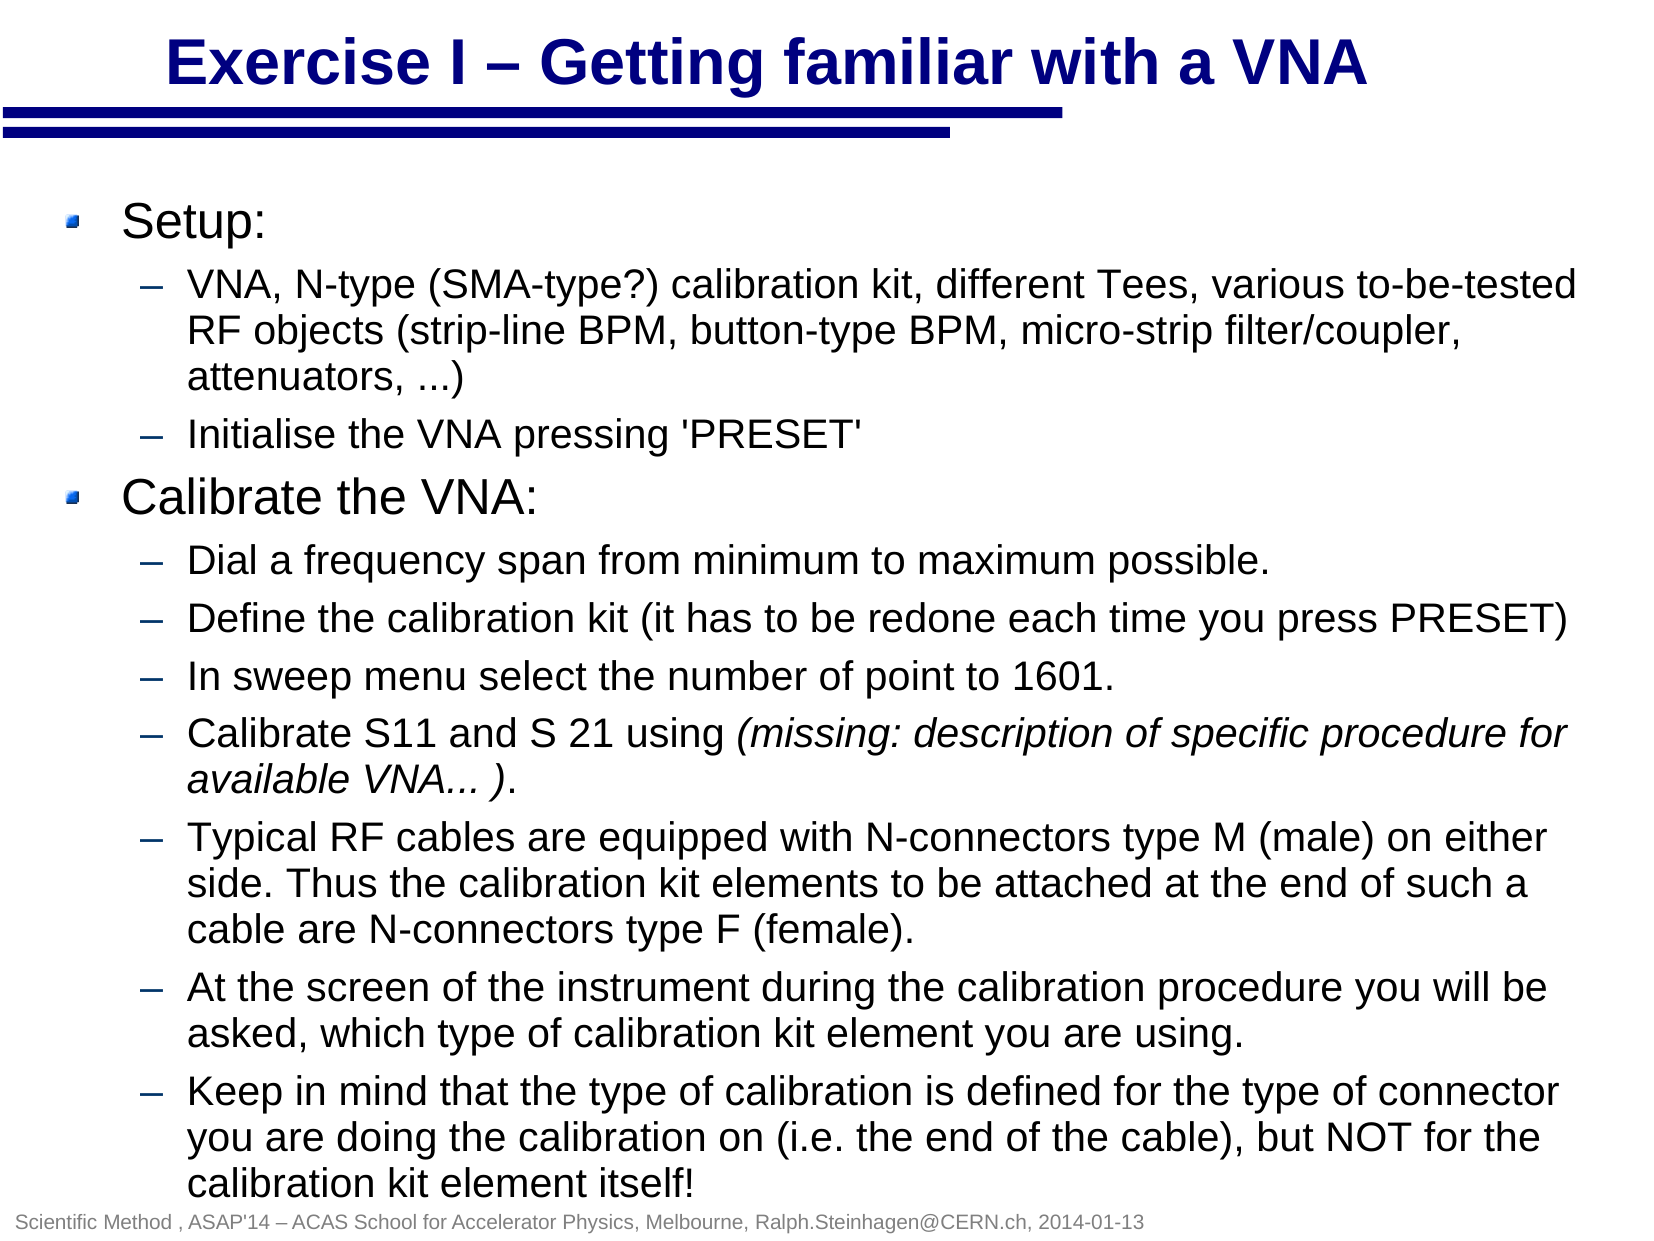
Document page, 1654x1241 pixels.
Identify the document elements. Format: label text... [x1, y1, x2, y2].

list Setup: VNA, N-type (SMA-type?) calibration kit, different Tees, various to-be-tested RF objects (strip-line BPM, button-type BPM, micro-strip filter/coupler, attenuators, ...) Initialise the VNA pressing 'PRESET' Calibrate the VNA: Dial a frequency span from minimum to maximum possible. Define the calibration kit (it has to be redone each time you press PRESET) In sweep menu select the number of point to 1601. Calibrate S11 and S 21 using (missing: description of specific procedure for available VNA... ). Typical RF cables are equipped with N-connectors type M (male) on either side. Thus the calibration kit elements to be attached at the end of such a cable are N-connectors type F (female). At the screen of the instrument during the calibration procedure you will be asked, which type of calibration kit element you are using. Keep in mind that the type of calibration is defined for the type of connector you are doing the calibration on (i.e. the end of the cable), but NOT for the calibration kit element itself! [65, 192, 1628, 1207]
title Exercise I – Getting familiar with a VNA [165, 0, 1553, 124]
